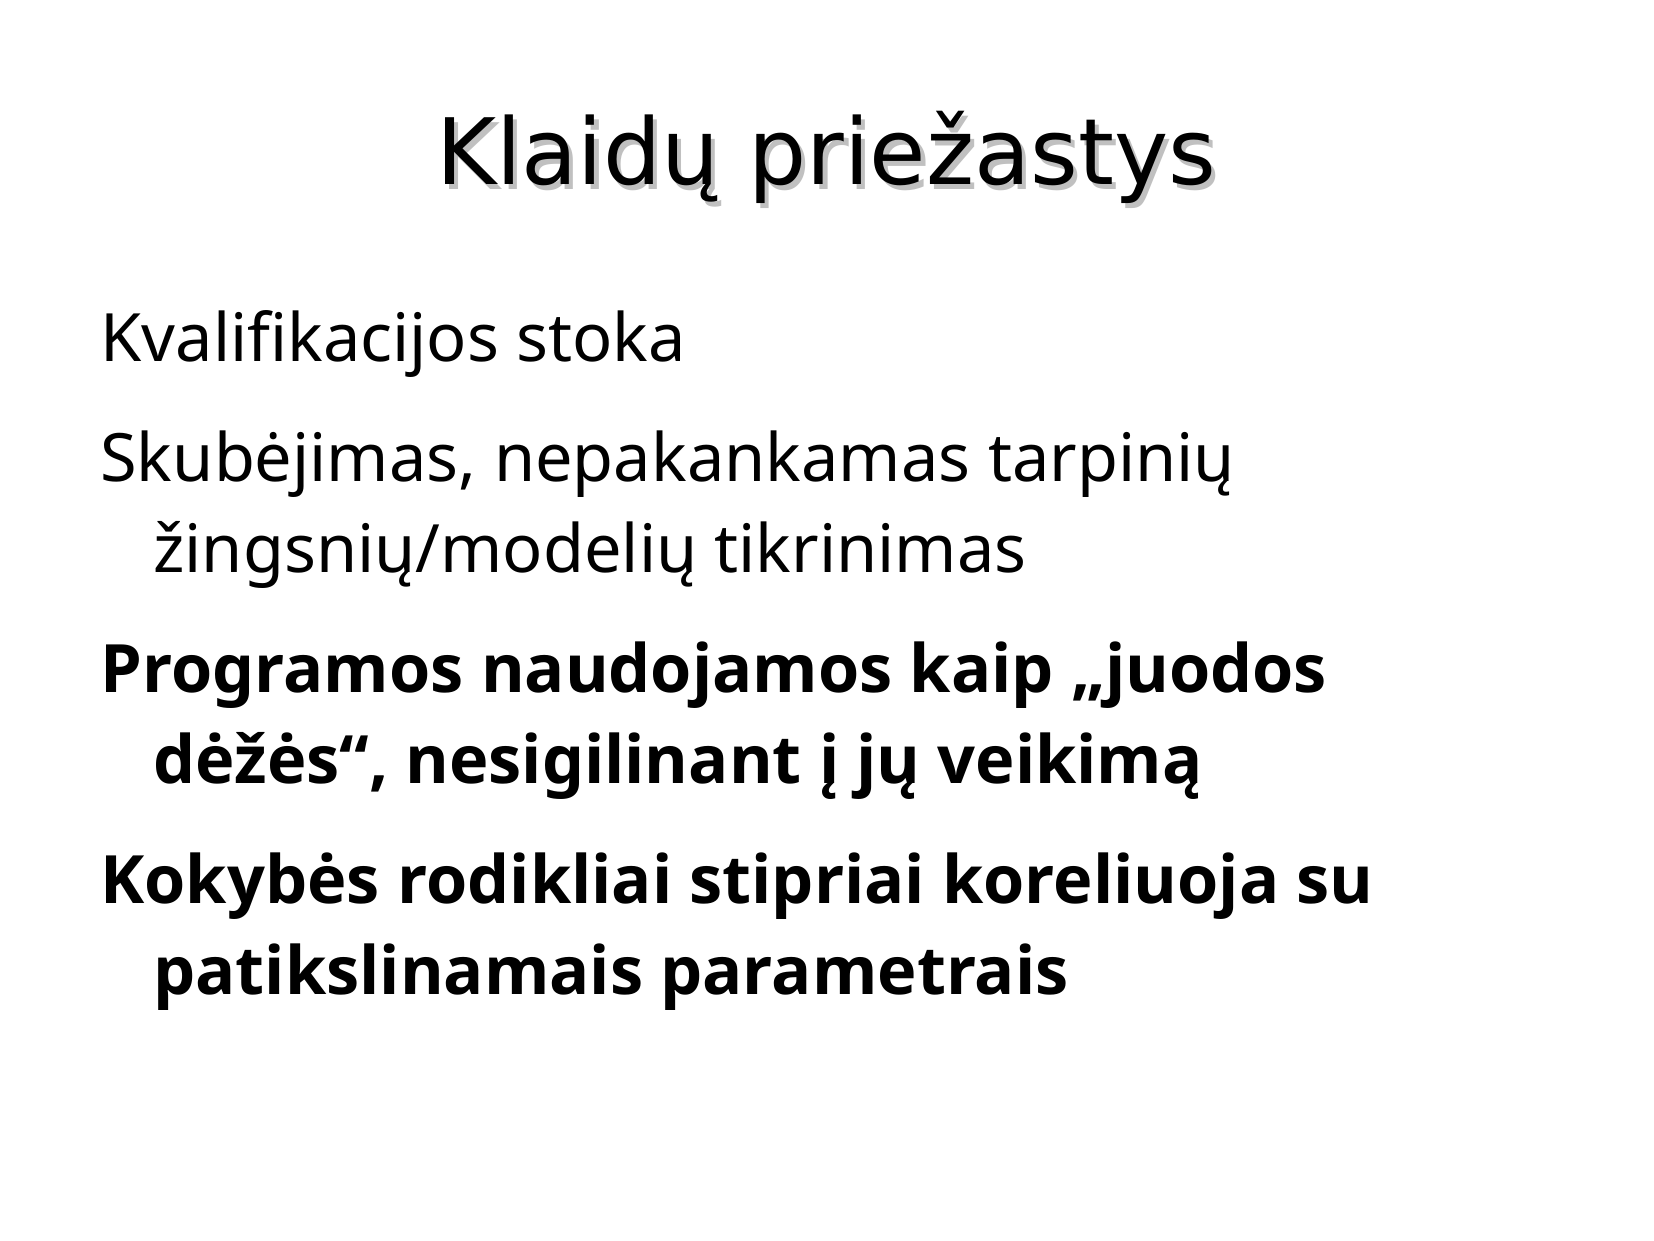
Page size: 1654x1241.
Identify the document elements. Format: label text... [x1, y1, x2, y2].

title Klaidų priežastys [82, 56, 1571, 250]
list Kvalifikacijos stoka Skubėjimas, nepakankamas tarpinių žingsnių/modelių tikrinimas Programos naudojamos kaip „juodos dėžės“, nesigilinant į jų veikimą Kokybės rodikliai stipriai koreliuoja su patikslinamais parametrais [82, 290, 1571, 1094]
